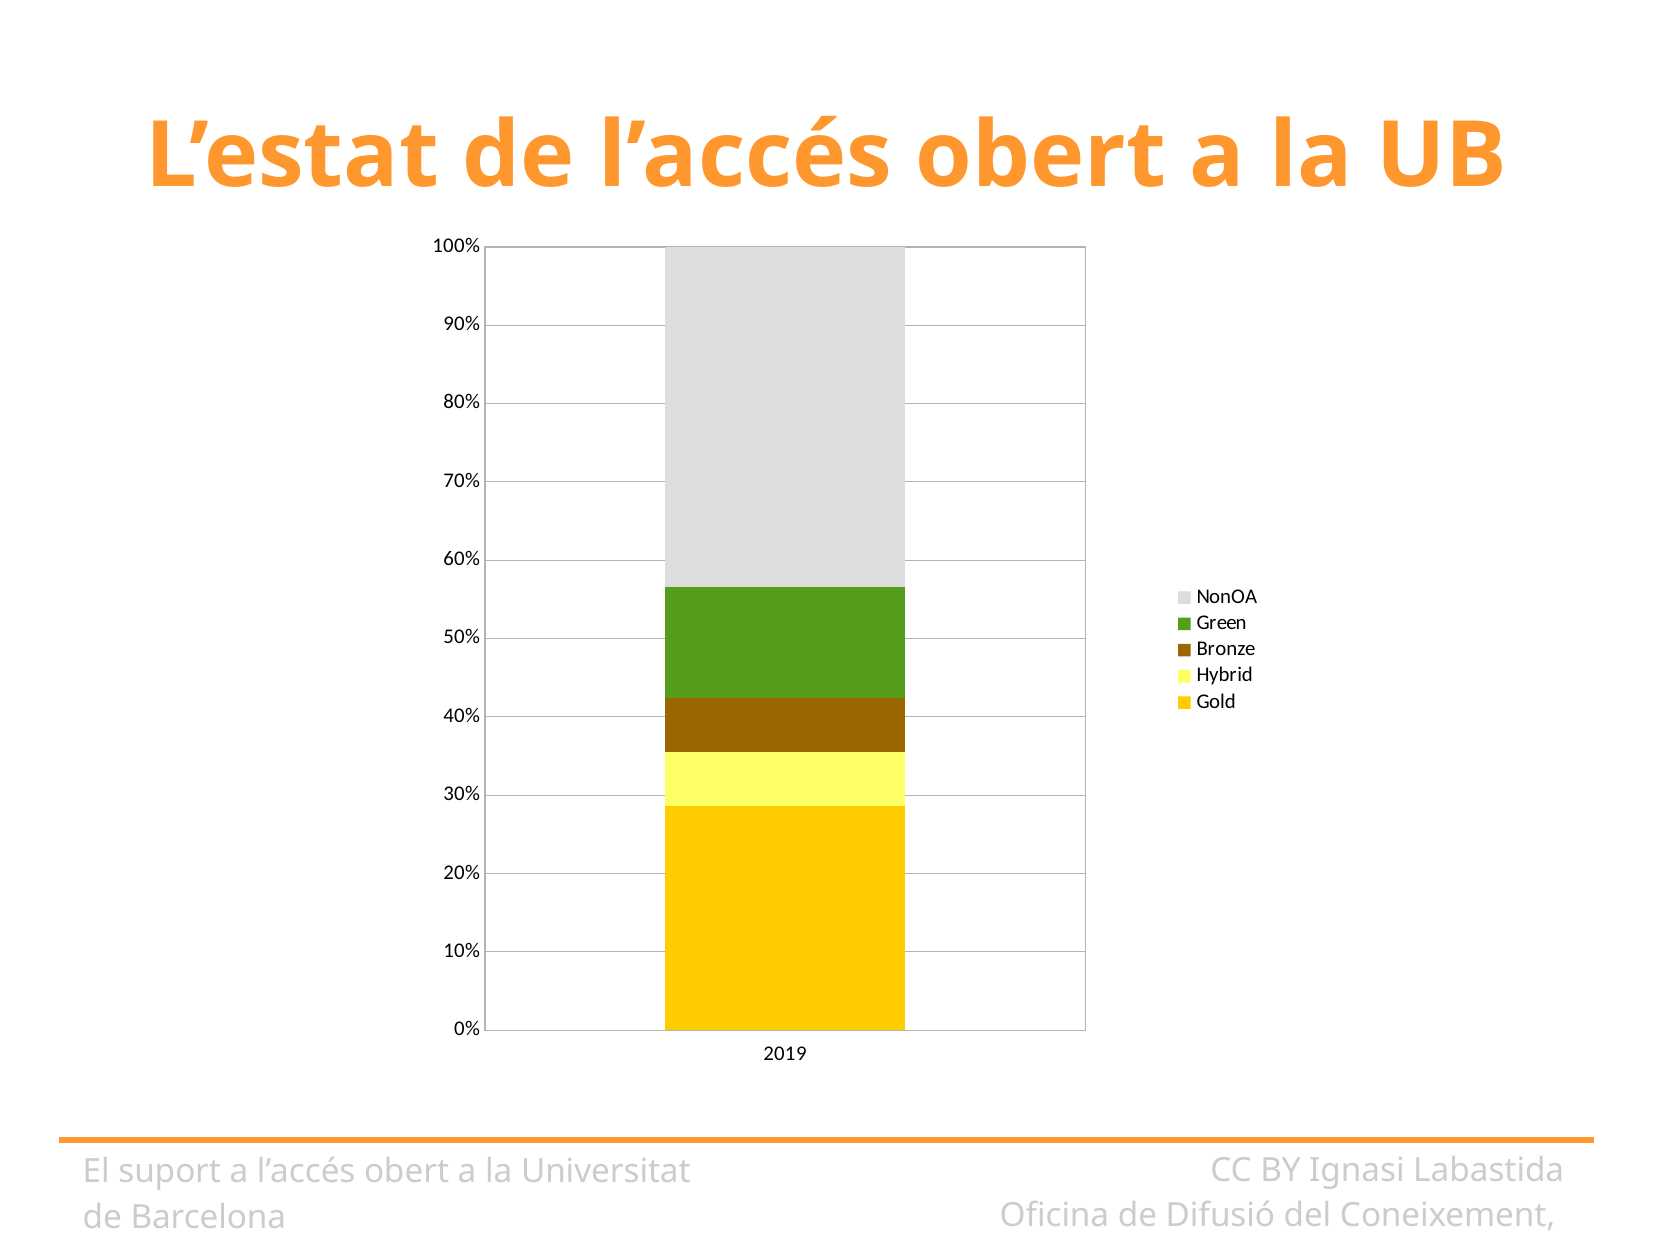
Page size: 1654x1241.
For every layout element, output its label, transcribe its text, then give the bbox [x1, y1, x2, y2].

chart [384, 257, 1277, 1080]
title L’estat de l’accés obert a la UB [82, 49, 1571, 257]
